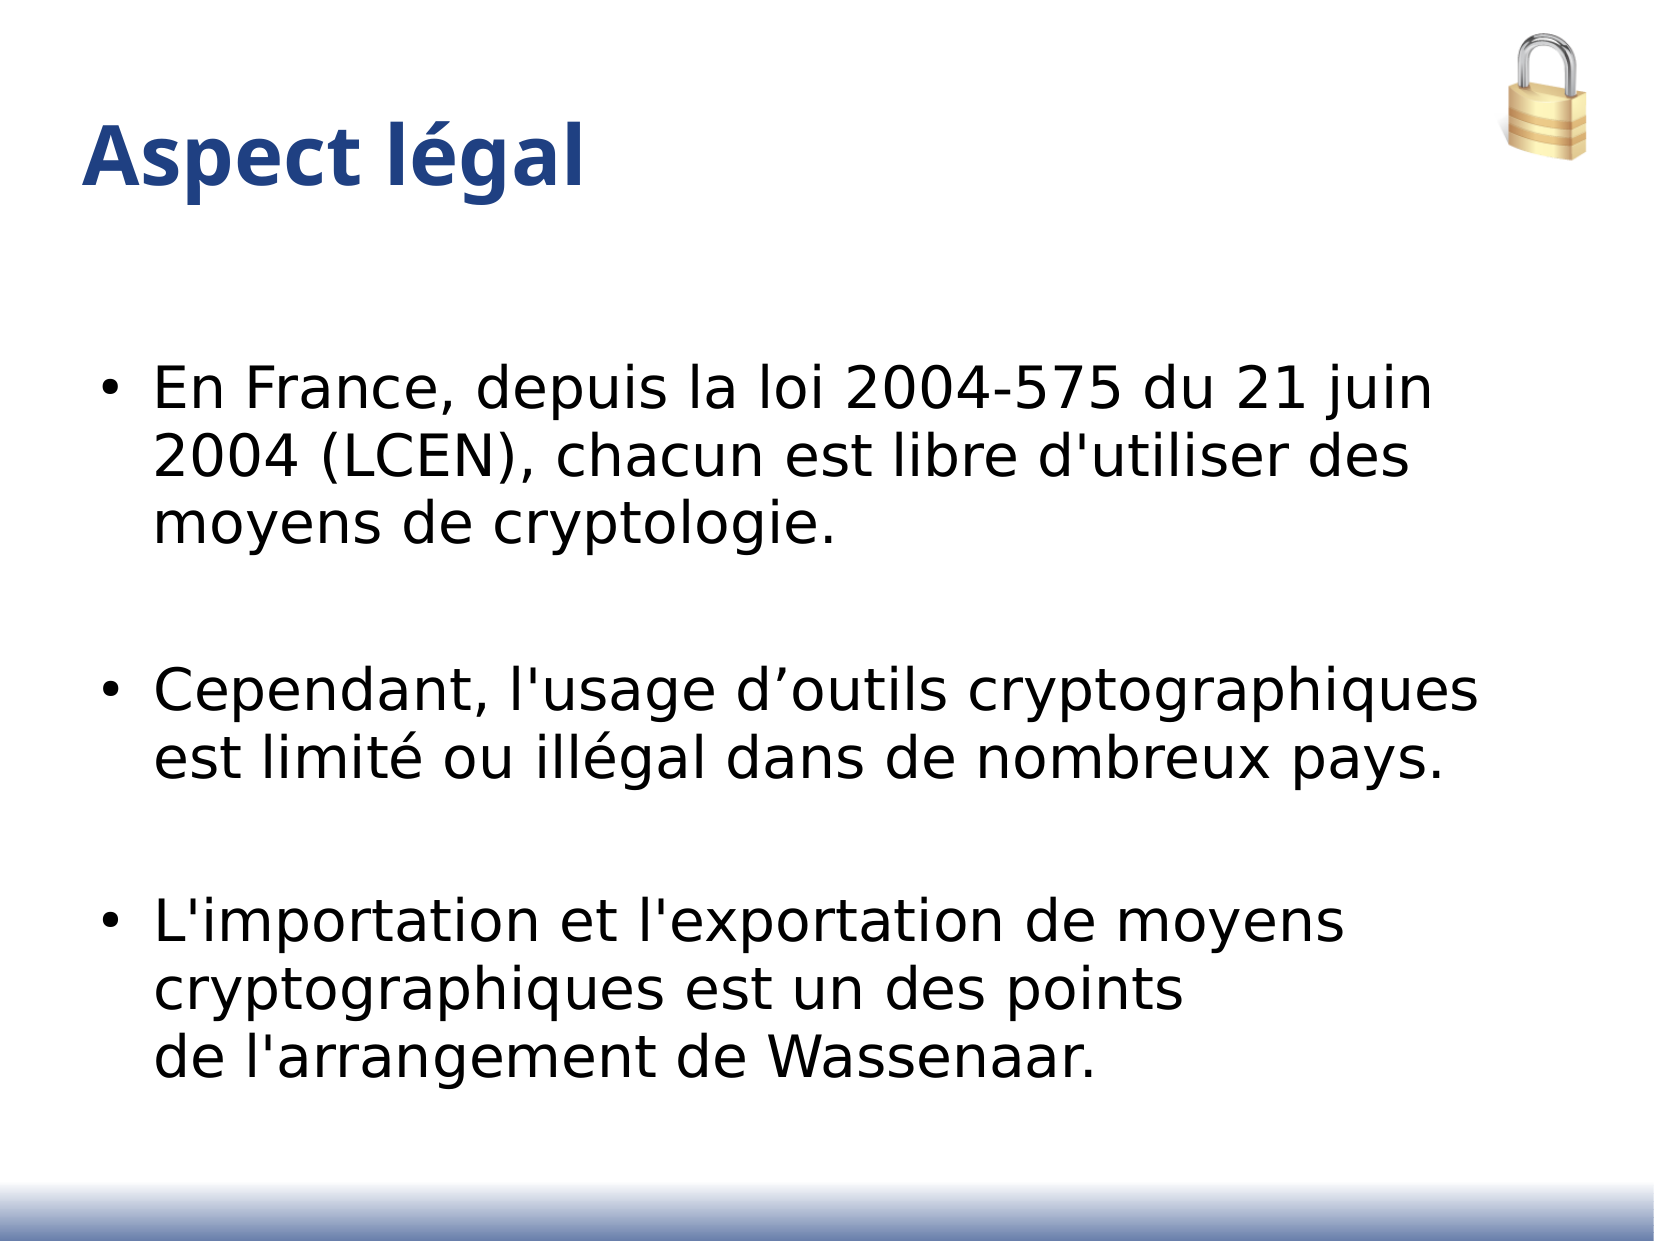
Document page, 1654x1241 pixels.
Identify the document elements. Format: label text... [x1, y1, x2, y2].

list Cependant, l'usage d’outils cryptographiques est limité ou illégal dans de nombreux pays. [82, 629, 1571, 820]
list L'importation et l'exportation de moyens cryptographiques est un des points de l'arrangement de Wassenaar. [82, 857, 1571, 1122]
picture [1476, 29, 1613, 166]
title Aspect légal [82, 49, 1571, 257]
list En France, depuis la loi 2004-575 du 21 juin 2004 (LCEN), chacun est libre d'utiliser des moyens de cryptologie. [82, 354, 1571, 558]
